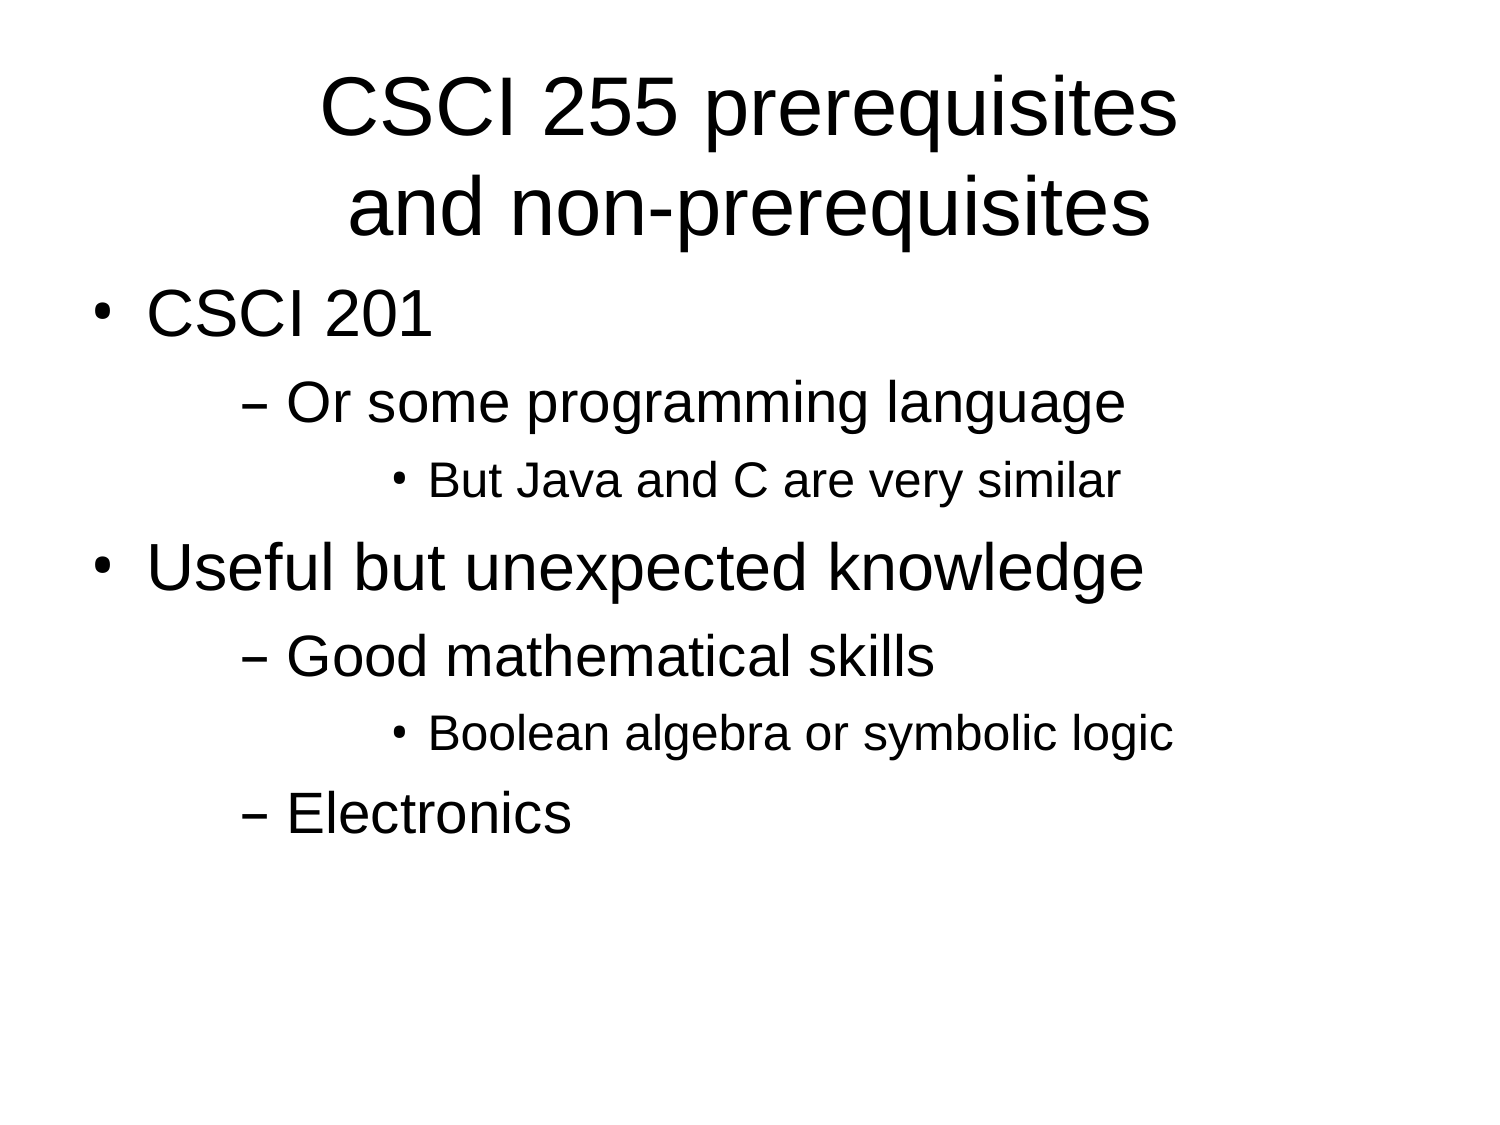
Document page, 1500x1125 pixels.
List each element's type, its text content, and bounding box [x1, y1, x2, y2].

list CSCI 201 Or some programming language But Java and C are very similar Useful but unexpected knowledge Good mathematical skills Boolean algebra or symbolic logic Electronics [75, 262, 1426, 1005]
title CSCI 255 prerequisites and non-prerequisites [75, 45, 1426, 233]
